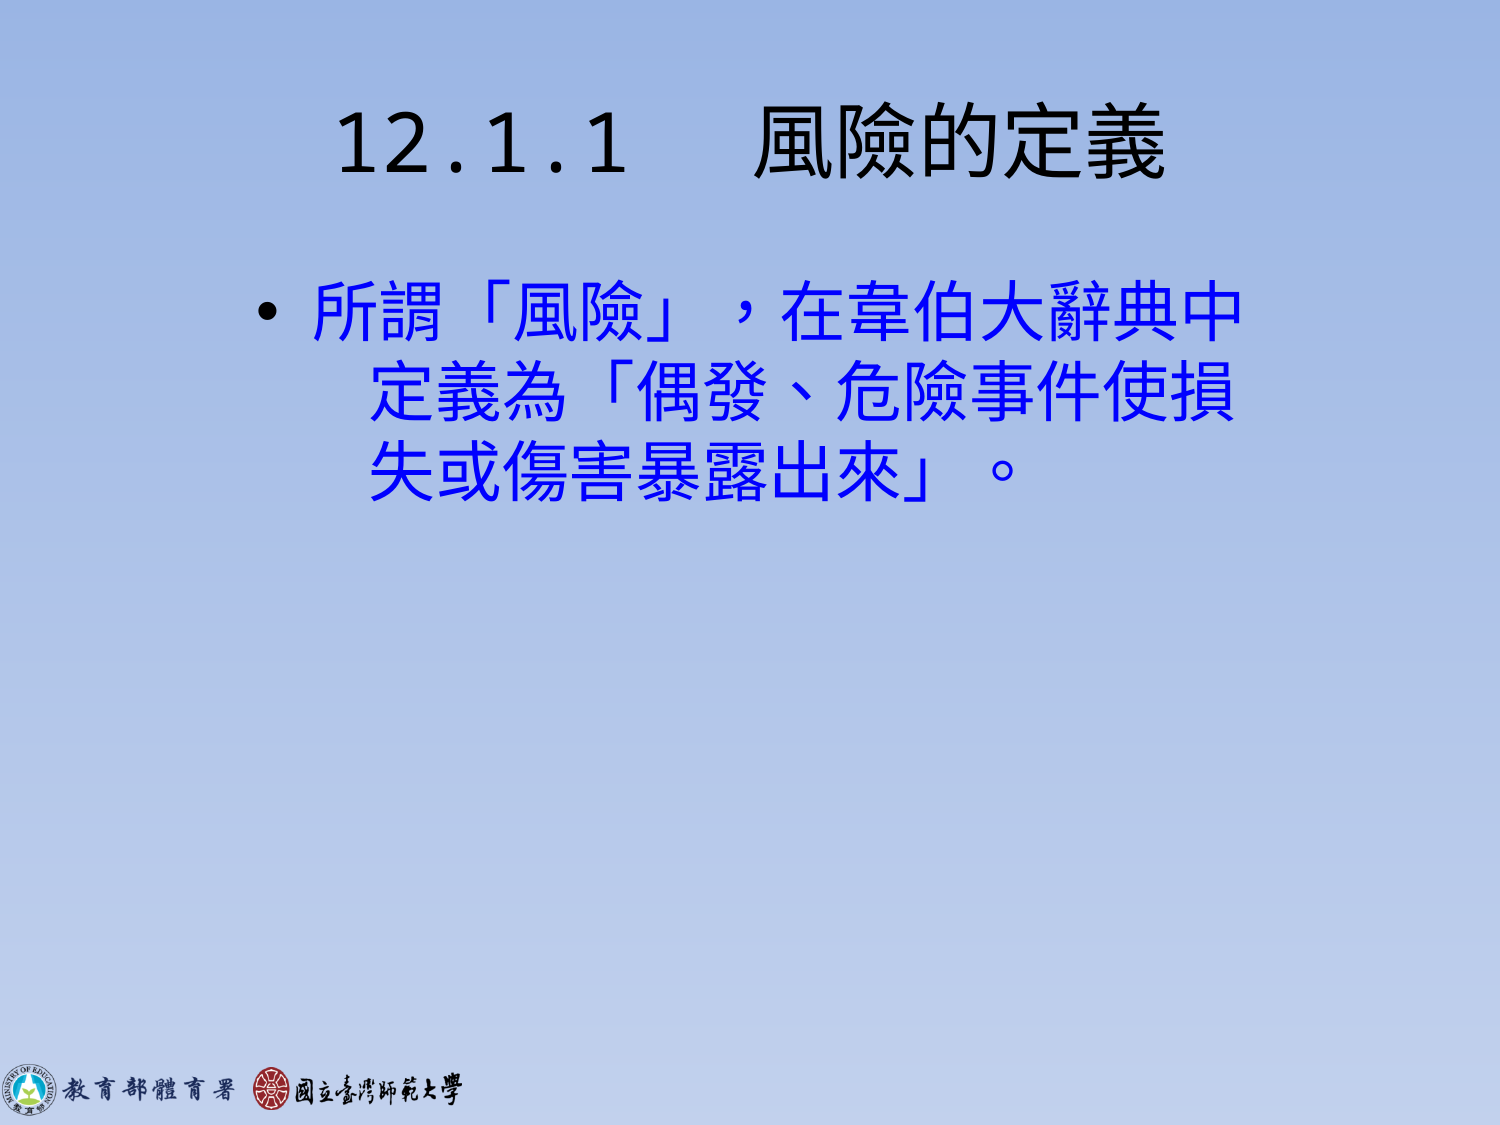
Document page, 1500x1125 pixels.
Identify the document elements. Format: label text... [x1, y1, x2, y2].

title 12.1.1 風險的定義 [75, 45, 1426, 233]
list 所謂「風險」，在韋伯大辭典中定義為「偶發、危險事件使損失或傷害暴露出來」。 [240, 262, 1296, 849]
